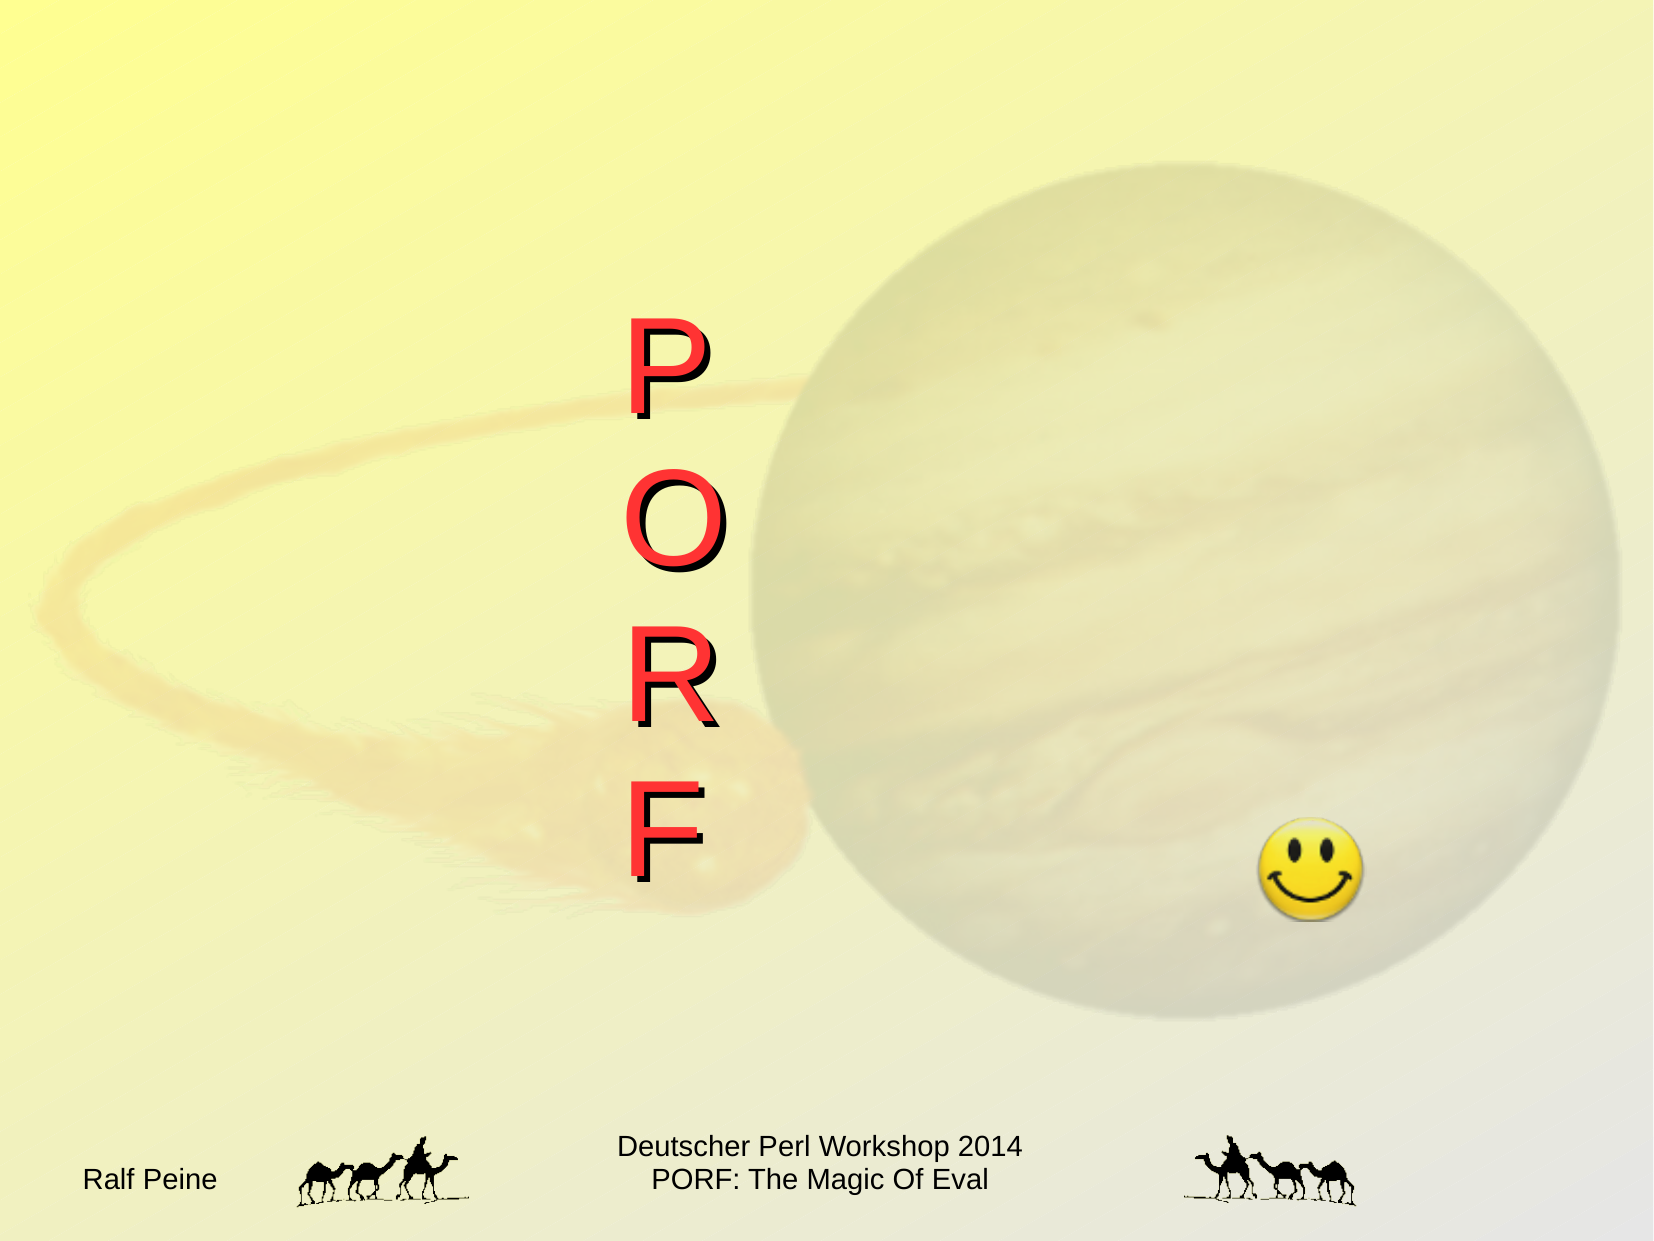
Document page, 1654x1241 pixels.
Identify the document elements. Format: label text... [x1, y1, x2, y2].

picture [1184, 1133, 1362, 1213]
text_box R [550, 597, 749, 752]
picture [291, 1134, 469, 1214]
picture [3, 138, 1654, 1054]
text_box P [549, 288, 727, 441]
text_box F [549, 751, 786, 906]
text_box O [549, 441, 756, 595]
